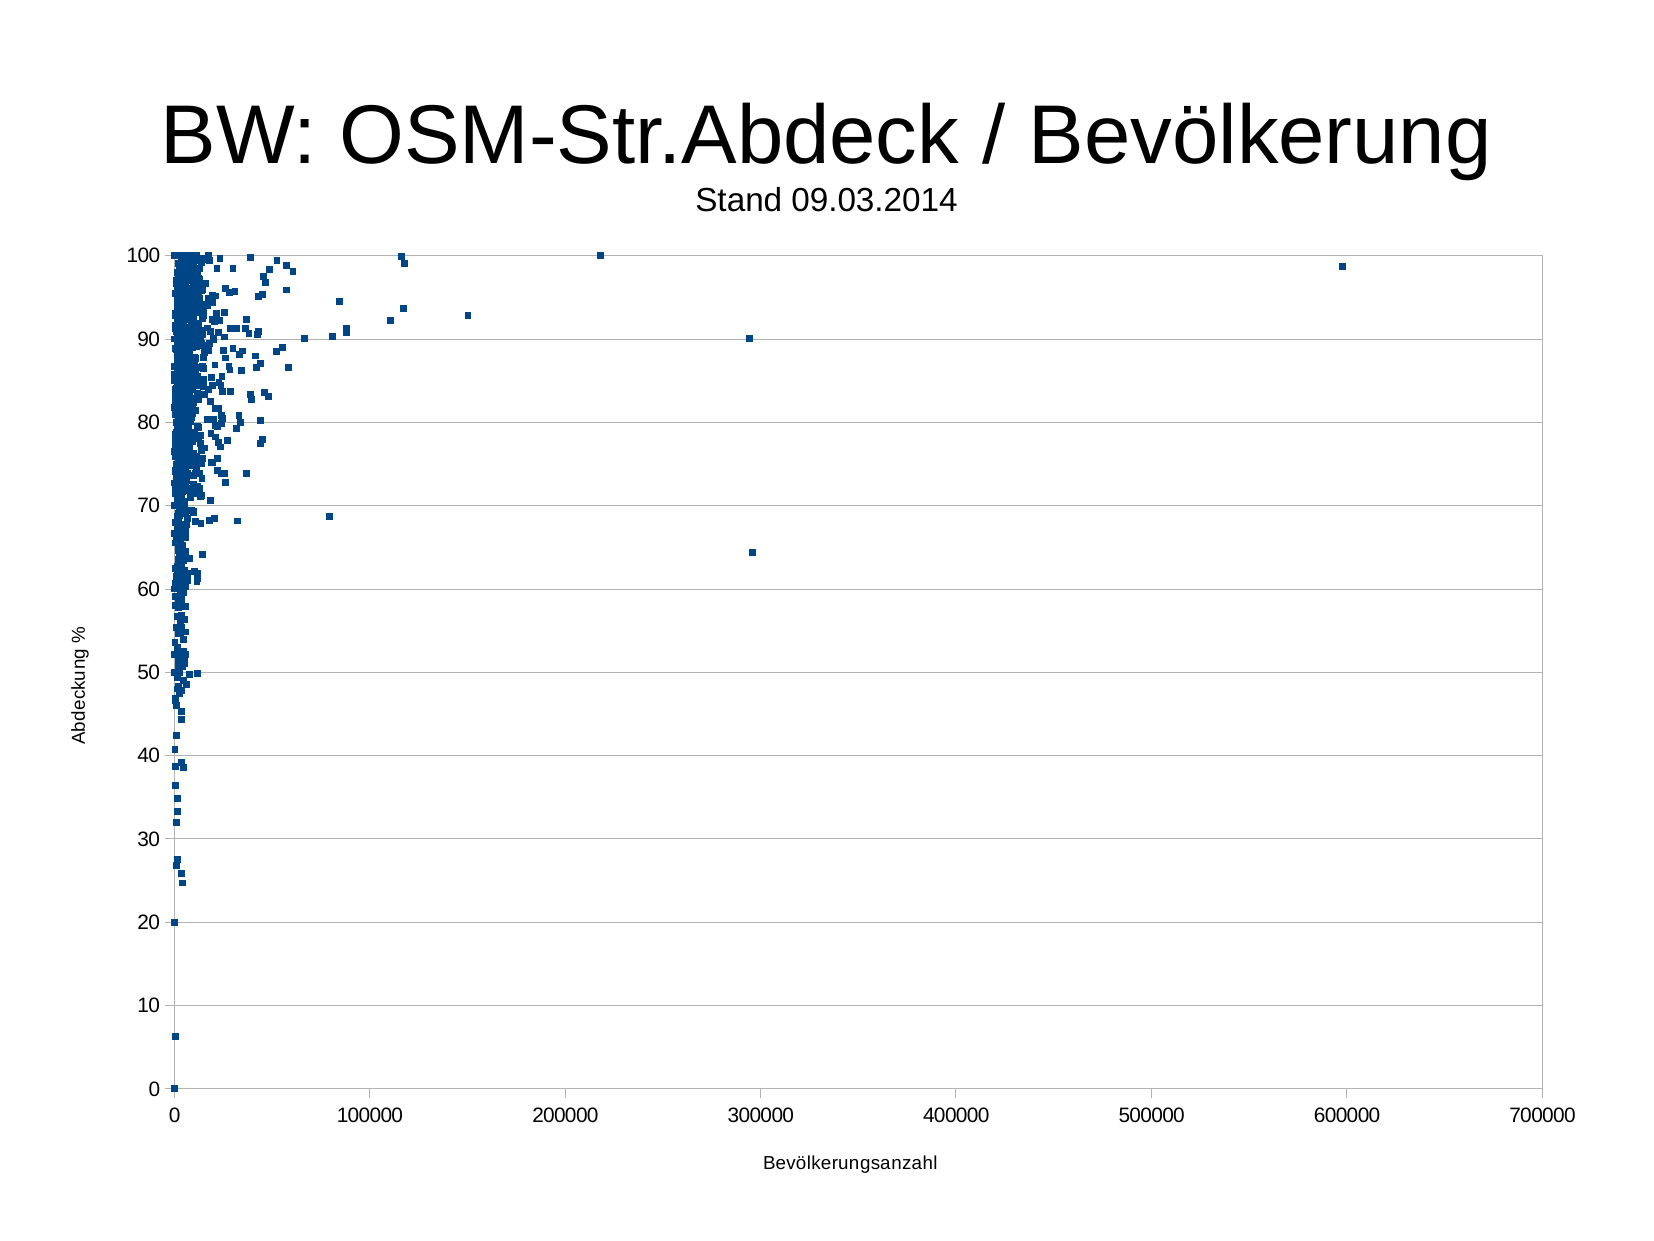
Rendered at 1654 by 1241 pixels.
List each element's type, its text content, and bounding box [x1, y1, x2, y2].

chart [35, 224, 1607, 1205]
title BW: OSM-Str.Abdeck / Bevölkerung Stand 09.03.2014 [82, 49, 1571, 224]
